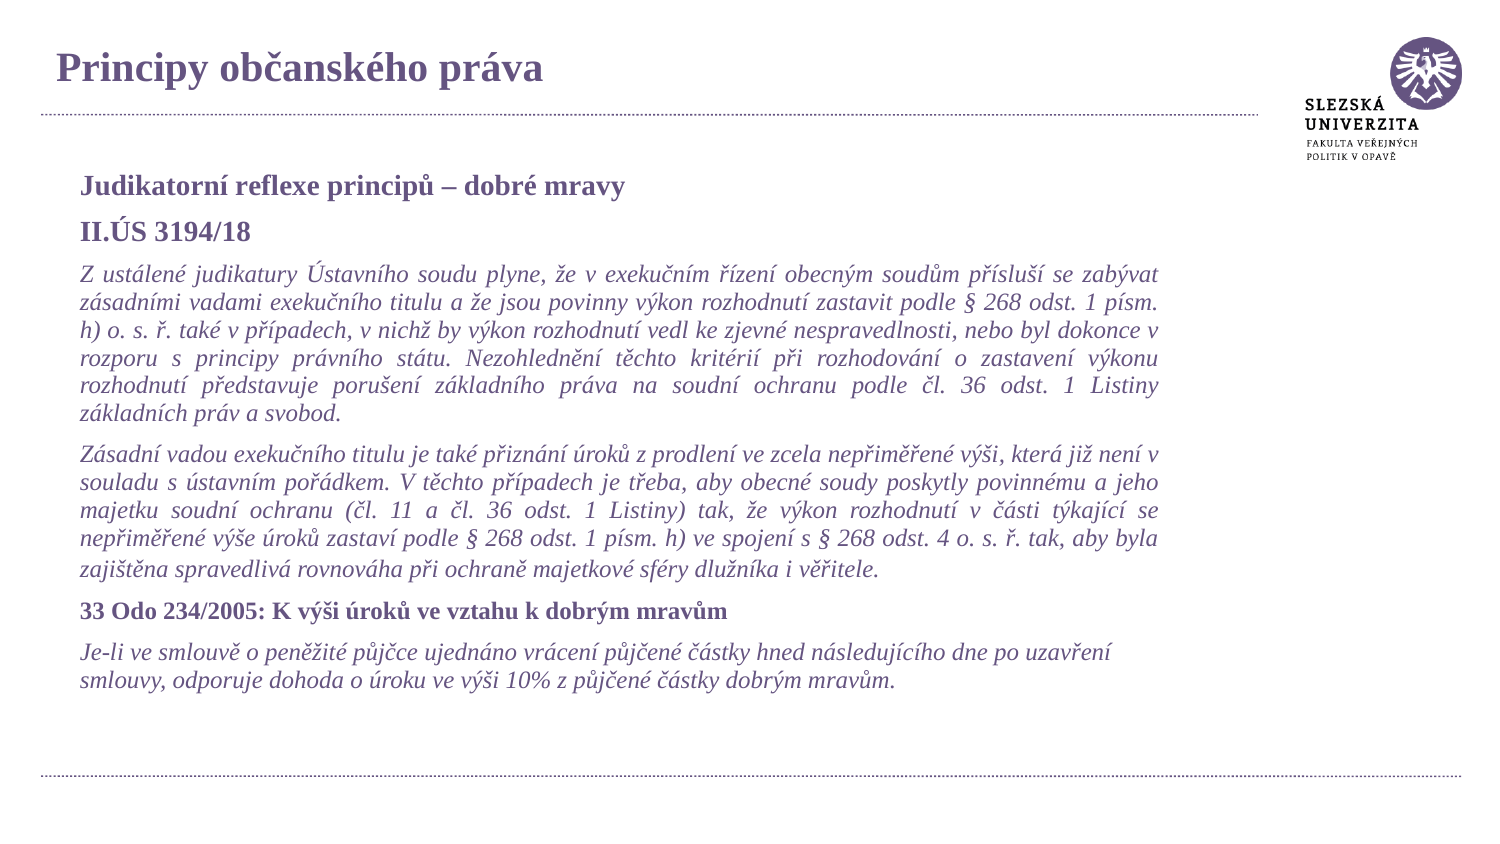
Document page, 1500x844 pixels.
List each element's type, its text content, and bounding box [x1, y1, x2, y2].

text_box Judikatorní reflexe principů – dobré mravy II.ÚS 3194/18 Z ustálené judikatury Ústavního soudu plyne, že v exekučním řízení obecným soudům přísluší se zabývat zásadními vadami exekučního titulu a že jsou povinny výkon rozhodnutí zastavit podle § 268 odst. 1 písm. h) o. s. ř. také v případech, v nichž by výkon rozhodnutí vedl ke zjevné nespravedlnosti, nebo byl dokonce v rozporu s principy právního státu. Nezohlednění těchto kritérií při rozhodování o zastavení výkonu rozhodnutí představuje porušení základního práva na soudní ochranu podle čl. 36 odst. 1 Listiny základních práv a svobod. Zásadní vadou exekučního titulu je také přiznání úroků z prodlení ve zcela nepřiměřené výši, která již není v souladu s ústavním pořádkem. V těchto případech je třeba, aby obecné soudy poskytly povinnému a jeho majetku soudní ochranu (čl. 11 a čl. 36 odst. 1 Listiny) tak, že výkon rozhodnutí v části týkající se nepřiměřené výše úroků zastaví podle § 268 odst. 1 písm. h) ve spojení s § 268 odst. 4 o. s. ř. tak, aby byla zajištěna spravedlivá rovnováha při ochraně majetkové sféry dlužníka i věřitele. 33 Odo 234/2005: K výši úroků ve vztahu k dobrým mravům Je-li ve smlouvě o peněžité půjčce ujednáno vrácení půjčené částky hned následujícího dne po uzavření smlouvy, odporuje dohoda o úroku ve výši 10% z půjčené částky dobrým mravům. [64, 161, 1176, 753]
title Principy občanského práva [41, 32, 1095, 116]
